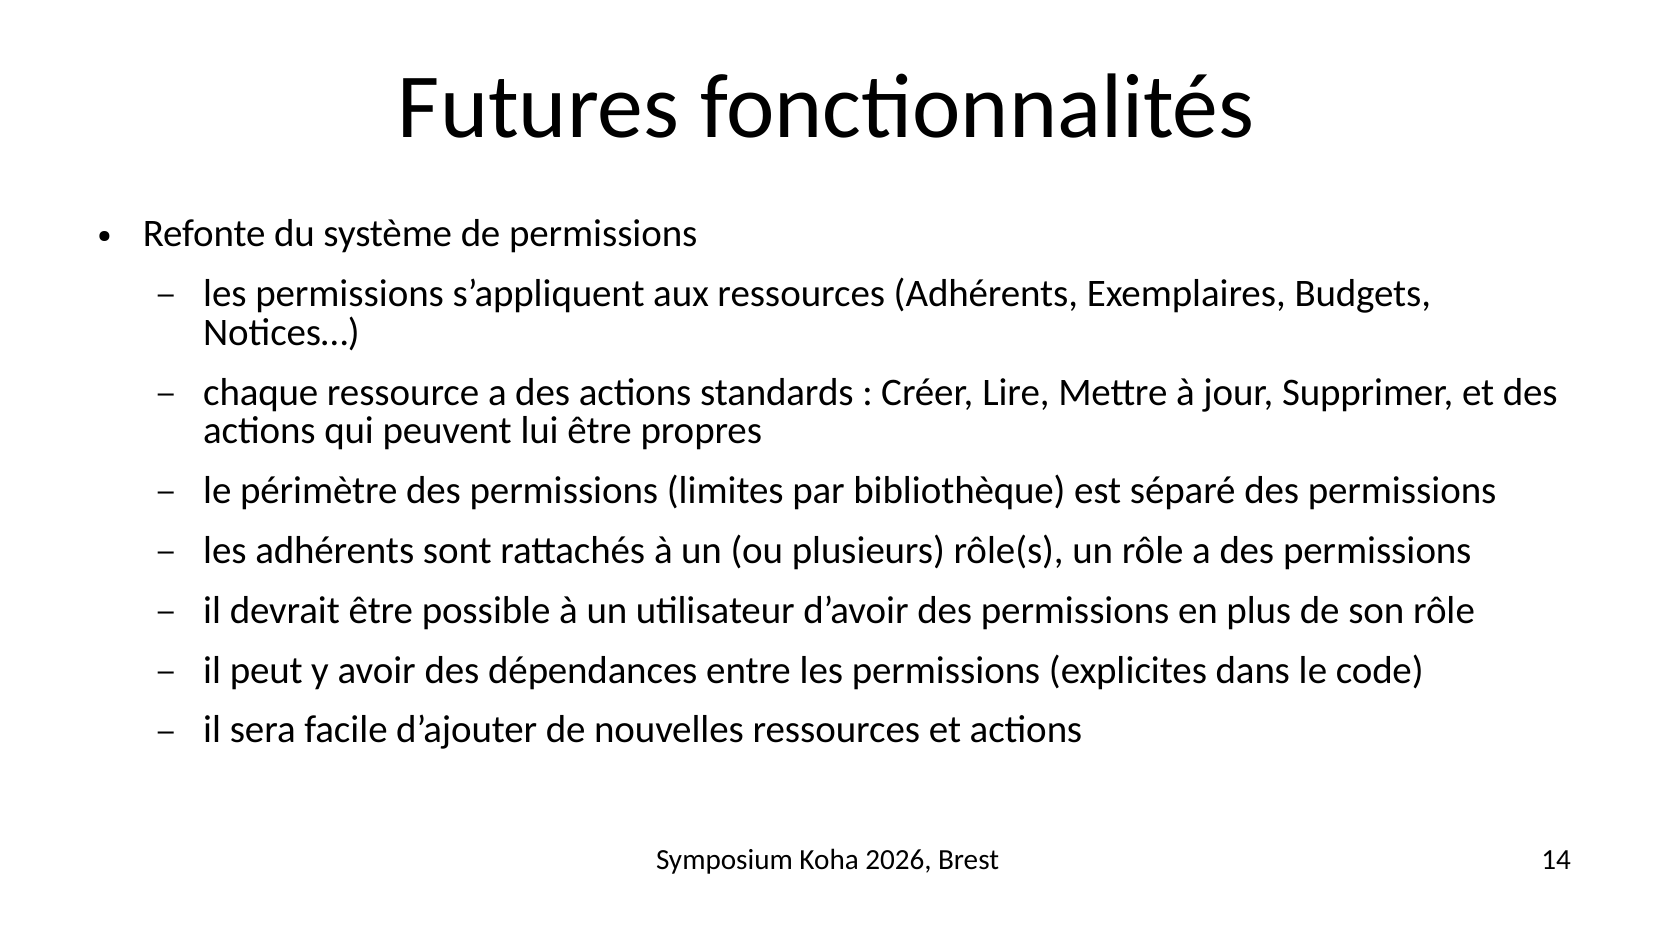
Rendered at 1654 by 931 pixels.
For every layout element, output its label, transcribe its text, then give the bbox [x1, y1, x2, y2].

list Refonte du système de permissions les permissions s’appliquent aux ressources (Adhérents, Exemplaires, Budgets, Notices…) chaque ressource a des actions standards : Créer, Lire, Mettre à jour, Supprimer, et des actions qui peuvent lui être propres le périmètre des permissions (limites par bibliothèque) est séparé des permissions les adhérents sont rattachés à un (ou plusieurs) rôle(s), un rôle a des permissions il devrait être possible à un utilisateur d’avoir des permissions en plus de son rôle il peut y avoir des dépendances entre les permissions (explicites dans le code) il sera facile d’ajouter de nouvelles ressources et actions [82, 217, 1571, 758]
title Futures fonctionnalités [82, 37, 1571, 193]
